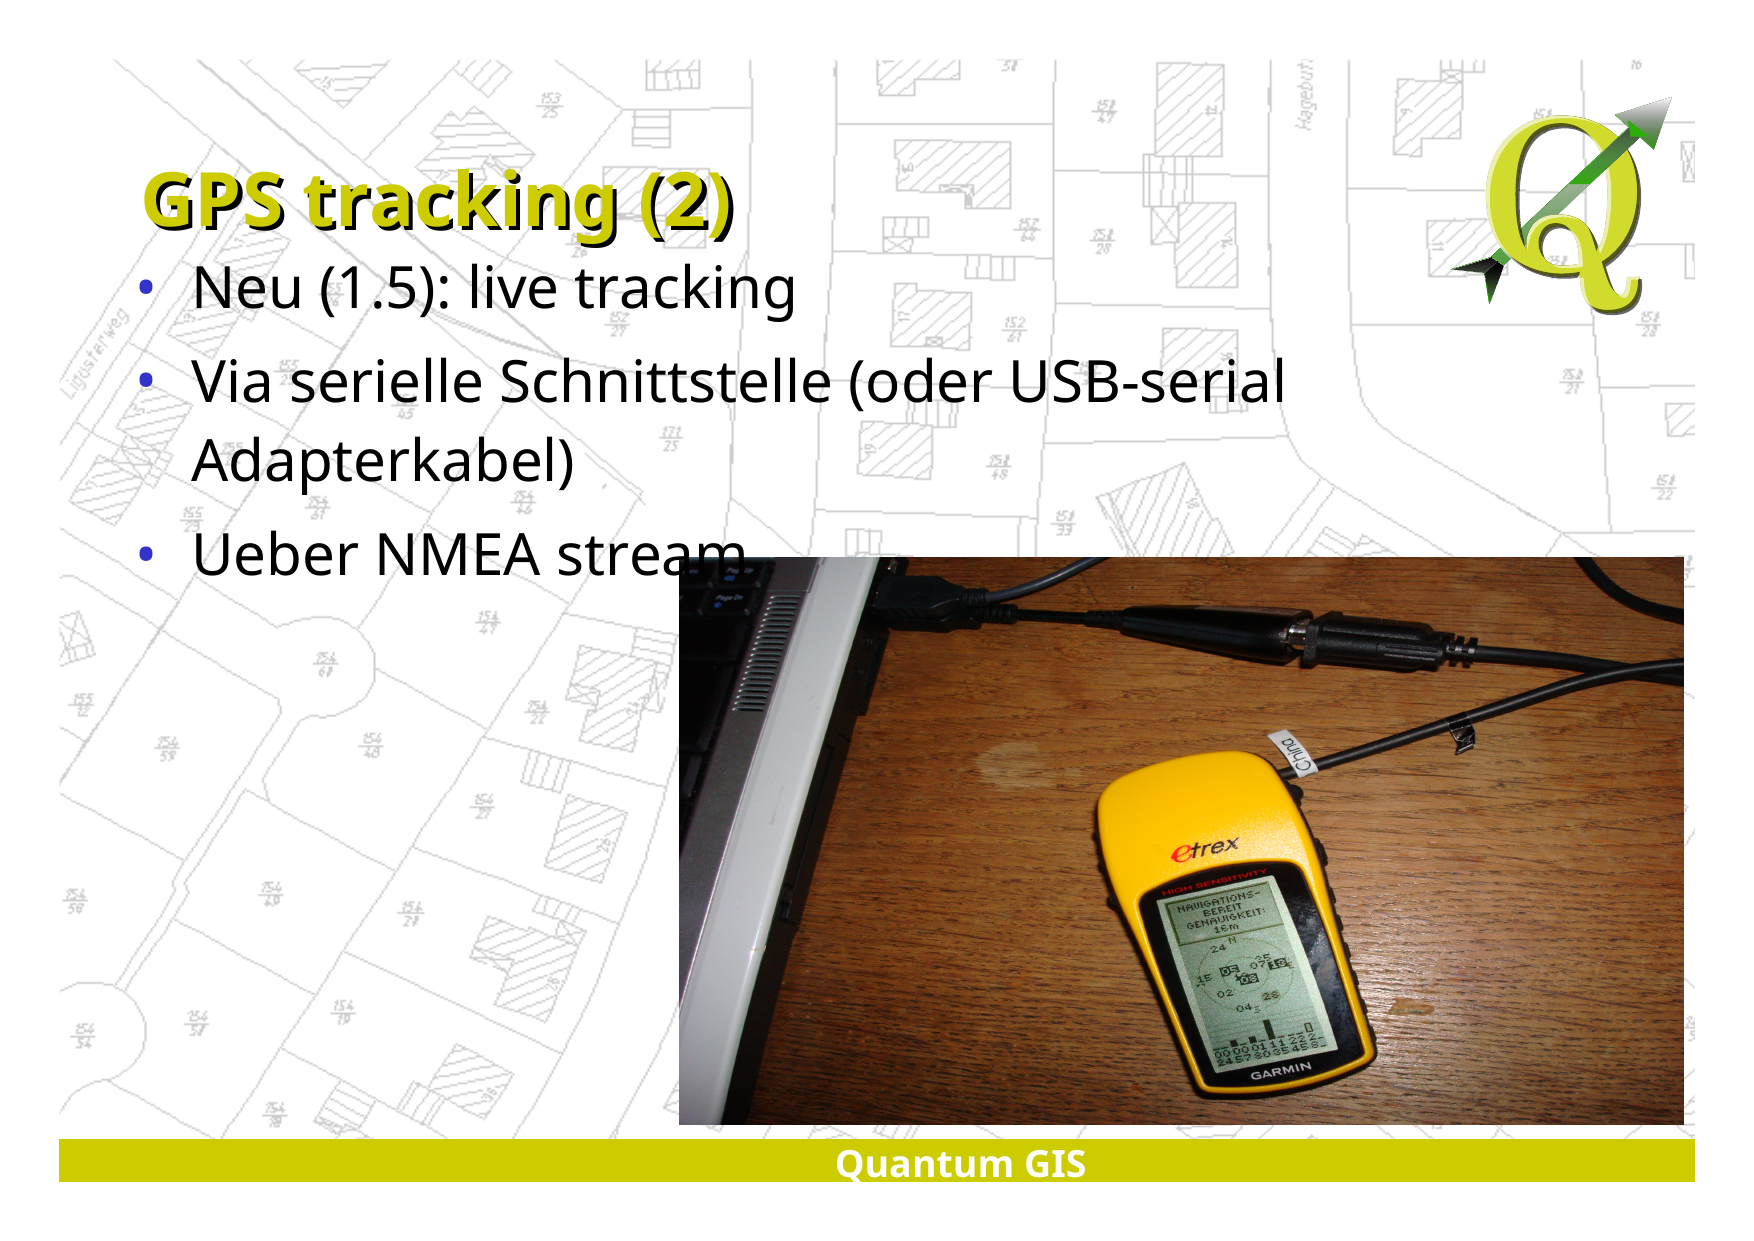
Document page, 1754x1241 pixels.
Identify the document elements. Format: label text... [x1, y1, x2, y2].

list Neu (1.5): live tracking Via serielle Schnittstelle (oder USB-serial Adapterkabel) Ueber NMEA stream [135, 246, 1608, 974]
title GPS tracking (2) [140, 110, 1614, 285]
picture [679, 557, 1684, 1125]
